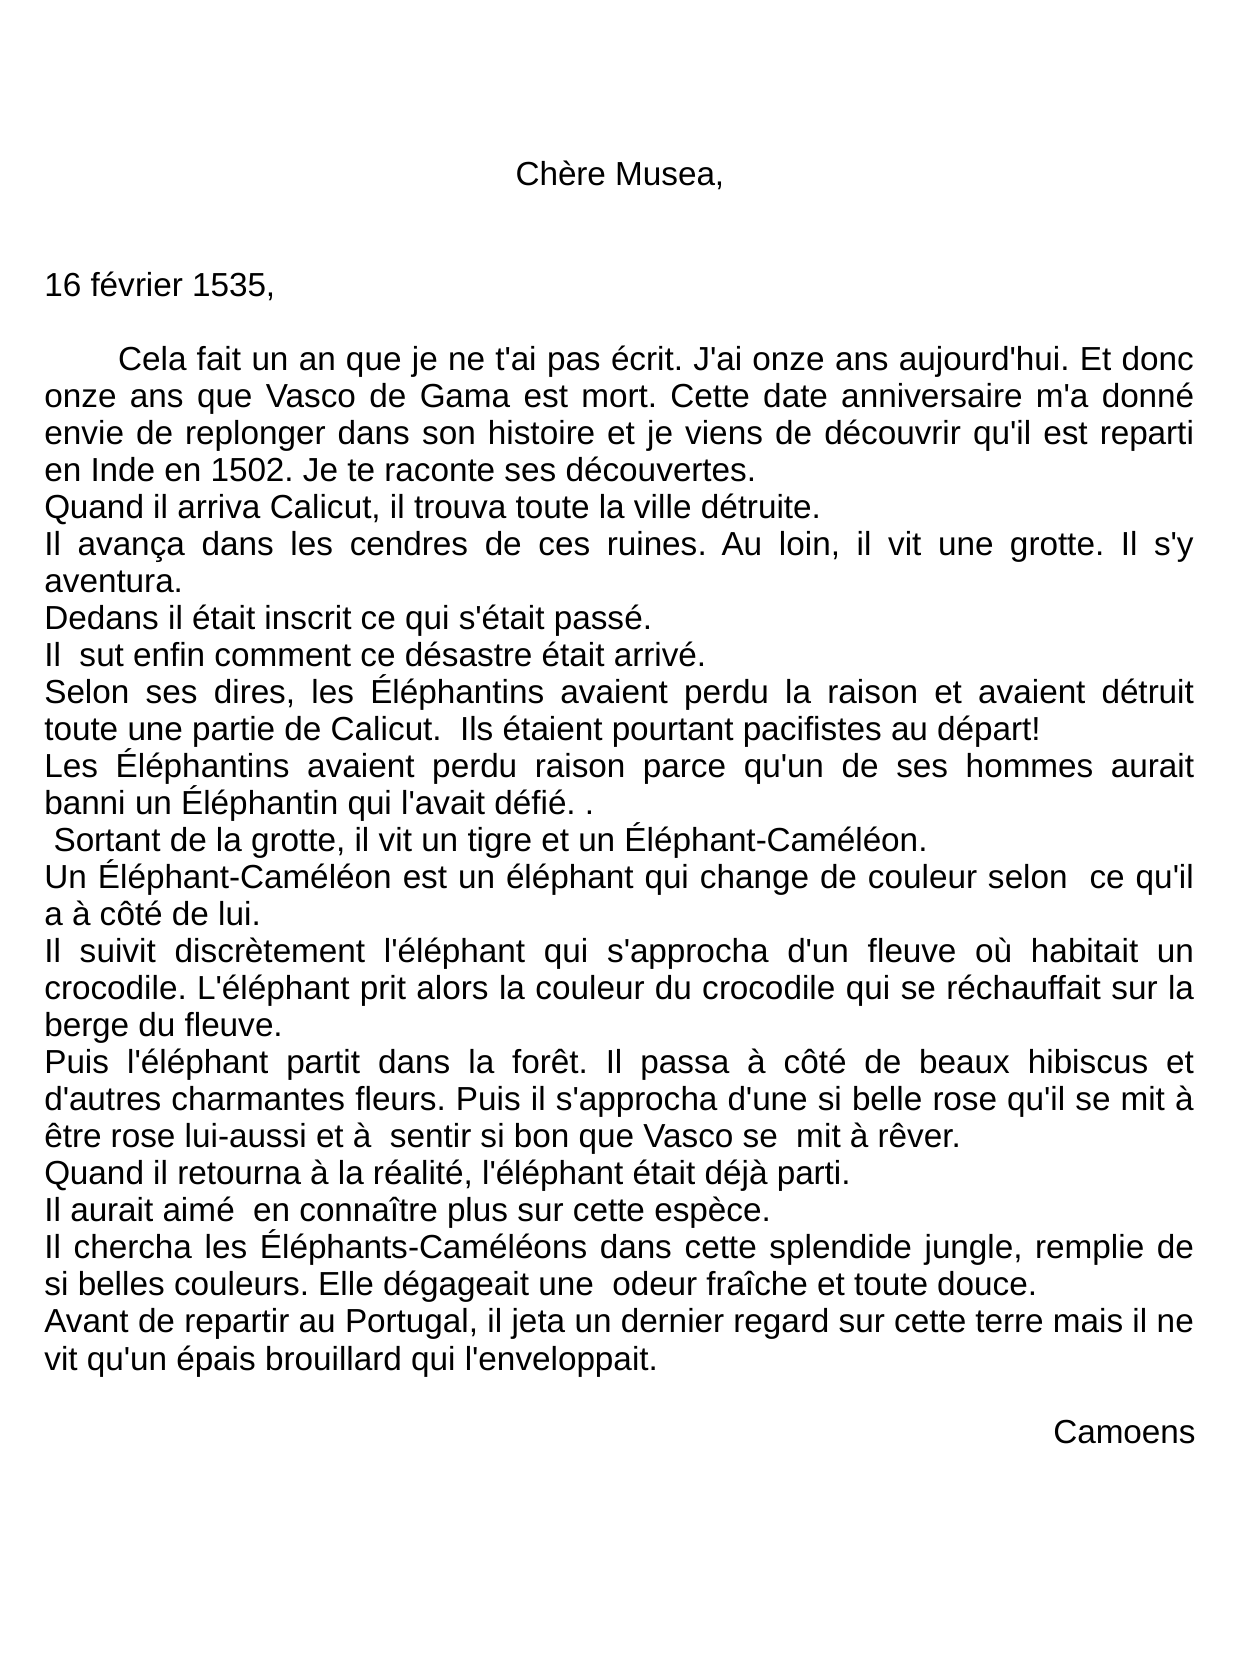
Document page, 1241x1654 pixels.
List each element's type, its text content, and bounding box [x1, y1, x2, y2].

text_box Chère Musea, 16 février 1535, Cela fait un an que je ne t'ai pas écrit. J'ai onze ans aujourd'hui. Et donc onze ans que Vasco de Gama est mort. Cette date anniversaire m'a donné envie de replonger dans son histoire et je viens de découvrir qu'il est reparti en Inde en 1502. Je te raconte ses découvertes. Quand il arriva Calicut, il trouva toute la ville détruite. Il avança dans les cendres de ces ruines. Au loin, il vit une grotte. Il s'y aventura. Dedans il était inscrit ce qui s'était passé. Il sut enfin comment ce désastre était arrivé. Selon ses dires, les Éléphantins avaient perdu la raison et avaient détruit toute une partie de Calicut. Ils étaient pourtant pacifistes au départ! Les Éléphantins avaient perdu raison parce qu'un de ses hommes aurait banni un Éléphantin qui l'avait défié. . Sortant de la grotte, il vit un tigre et un Éléphant-Caméléon. Un Éléphant-Caméléon est un éléphant qui change de couleur selon ce qu'il a à côté de lui. Il suivit discrètement l'éléphant qui s'approcha d'un fleuve où habitait un crocodile. L'éléphant prit alors la couleur du crocodile qui se réchauffait sur la berge du fleuve. Puis l'éléphant partit dans la forêt. Il passa à côté de beaux hibiscus et d'autres charmantes fleurs. Puis il s'approcha d'une si belle rose qu'il se mit à être rose lui-aussi et à sentir si bon que Vasco se mit à rêver. Quand il retourna à la réalité, l'éléphant était déjà parti. Il aurait aimé en connaître plus sur cette espèce. Il chercha les Éléphants-Caméléons dans cette splendide jungle, remplie de si belles couleurs. Elle dégageait une odeur fraîche et toute douce. Avant de repartir au Portugal, il jeta un dernier regard sur cette terre mais il ne vit qu'un épais brouillard qui l'enveloppait. Camoens [29, 147, 1211, 1654]
